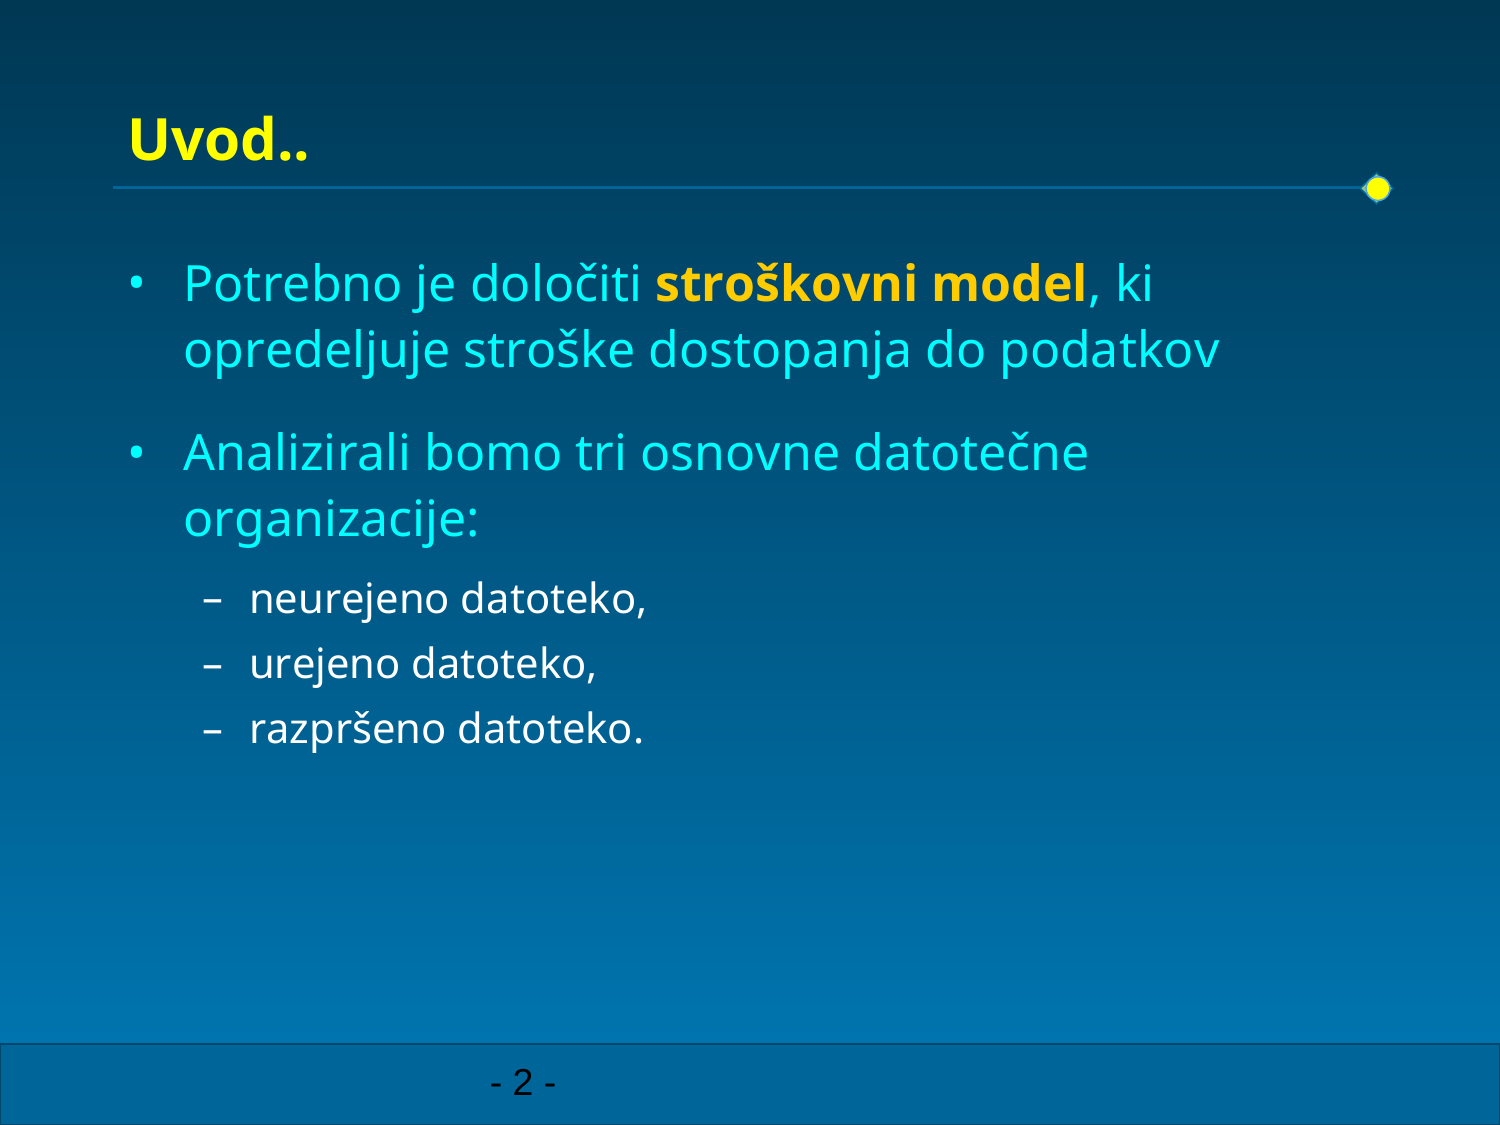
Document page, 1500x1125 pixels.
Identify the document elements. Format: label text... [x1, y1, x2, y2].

title Uvod.. [112, 94, 1388, 181]
list Potrebno je določiti stroškovni model, ki opredeljuje stroške dostopanja do podatkov Analizirali bomo tri osnovne datotečne organizacije: neurejeno datoteko, urejeno datoteko, razpršeno datoteko. [112, 237, 1388, 963]
